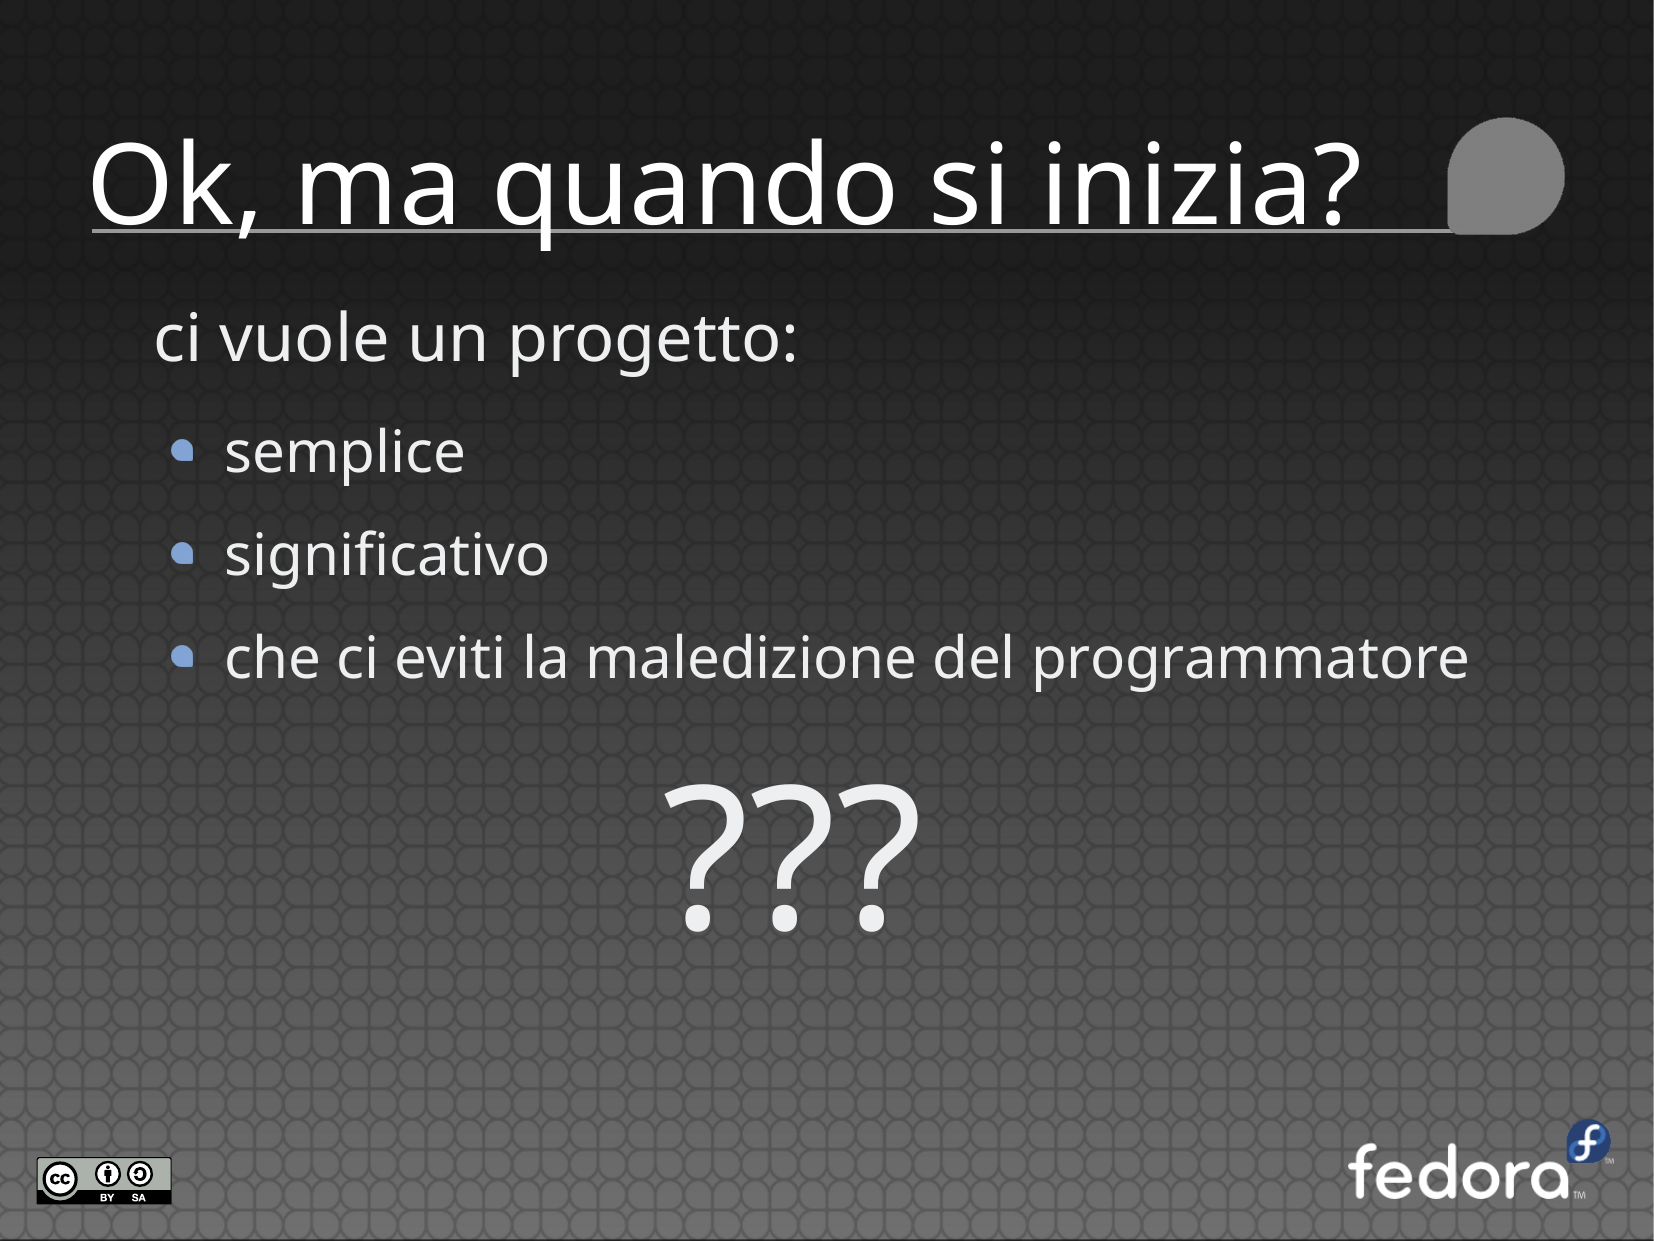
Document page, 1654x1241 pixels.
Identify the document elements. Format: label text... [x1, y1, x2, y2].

picture [0, 0, 1654, 1241]
title Ok, ma quando si inizia? [86, 110, 1576, 251]
text_box ??? [648, 708, 934, 957]
list ci vuole un progetto: semplice significativo che ci eviti la maledizione del programmatore [82, 290, 1571, 1010]
